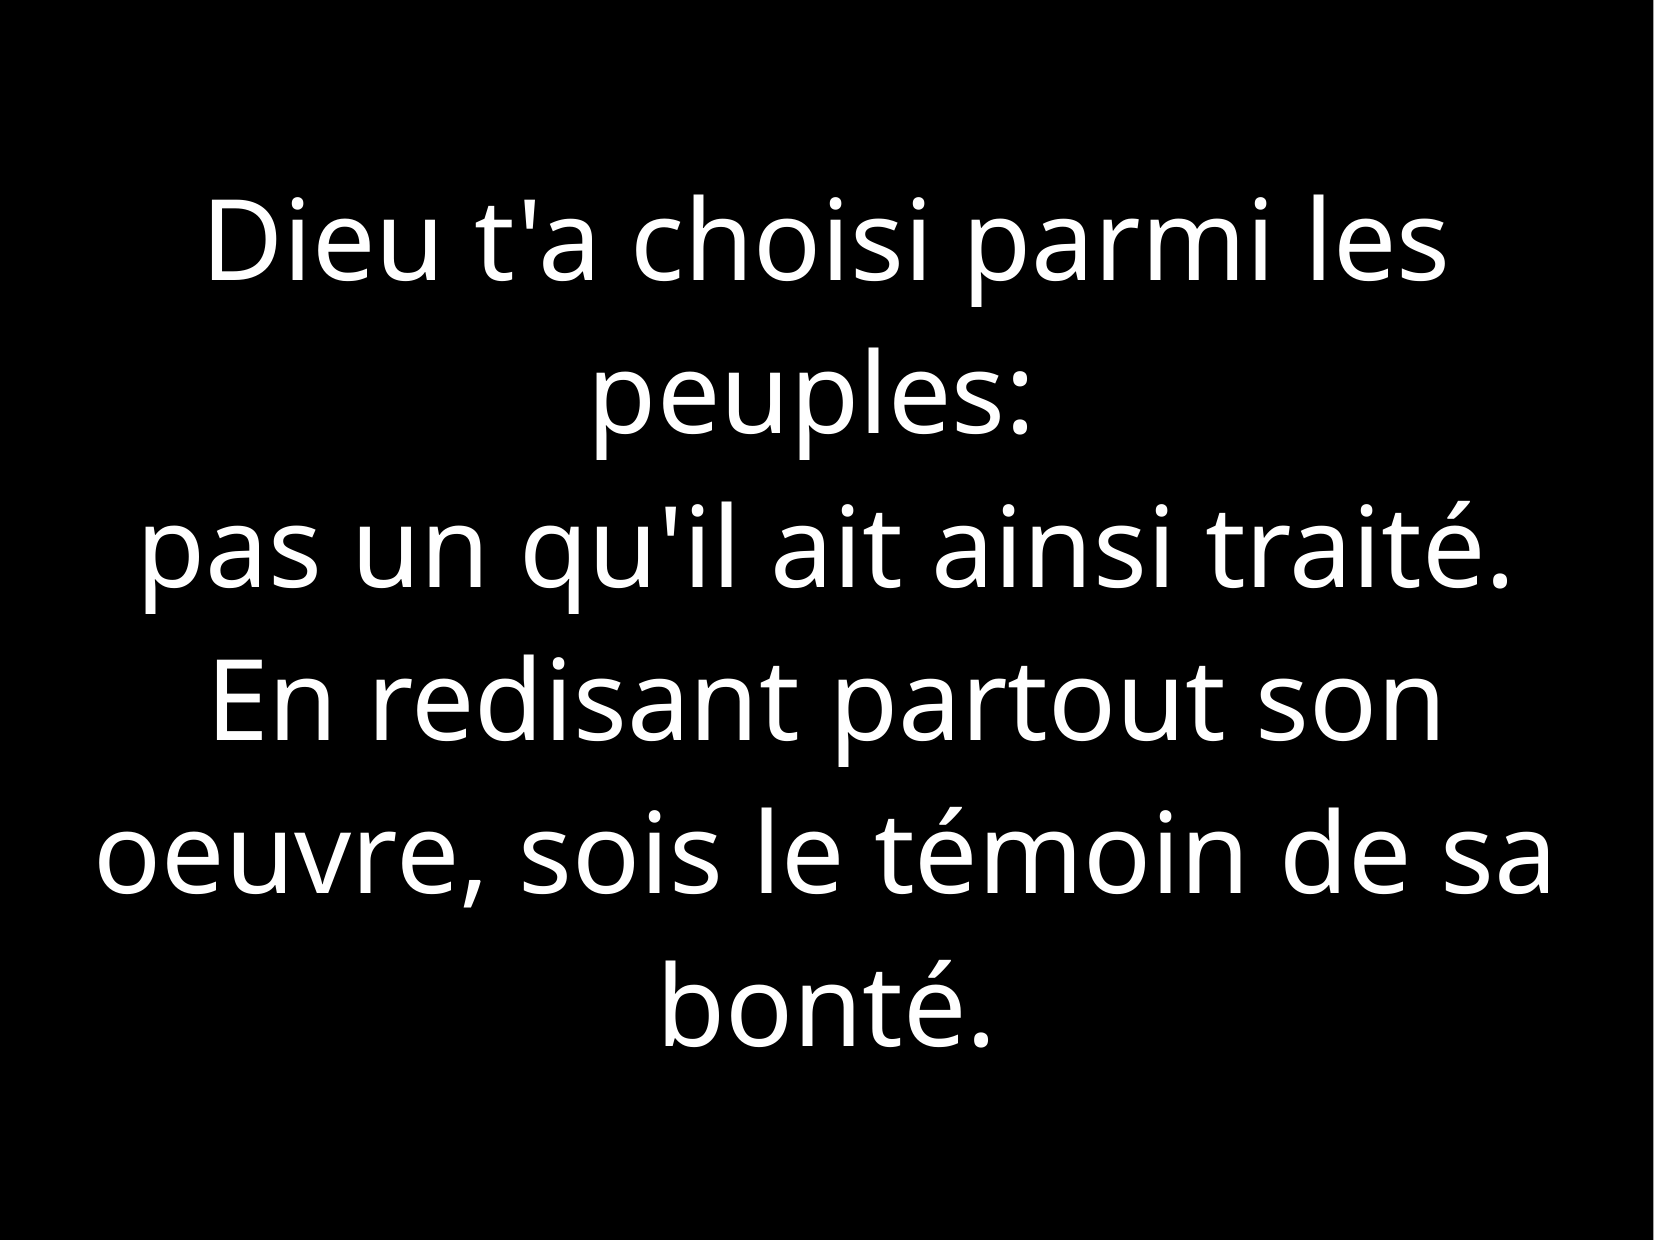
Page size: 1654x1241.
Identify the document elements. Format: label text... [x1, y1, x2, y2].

subtitle Dieu t'a choisi parmi les peuples: pas un qu'il ait ainsi traité. En redisant partout son oeuvre, sois le témoin de sa bonté. [82, 59, 1571, 1182]
